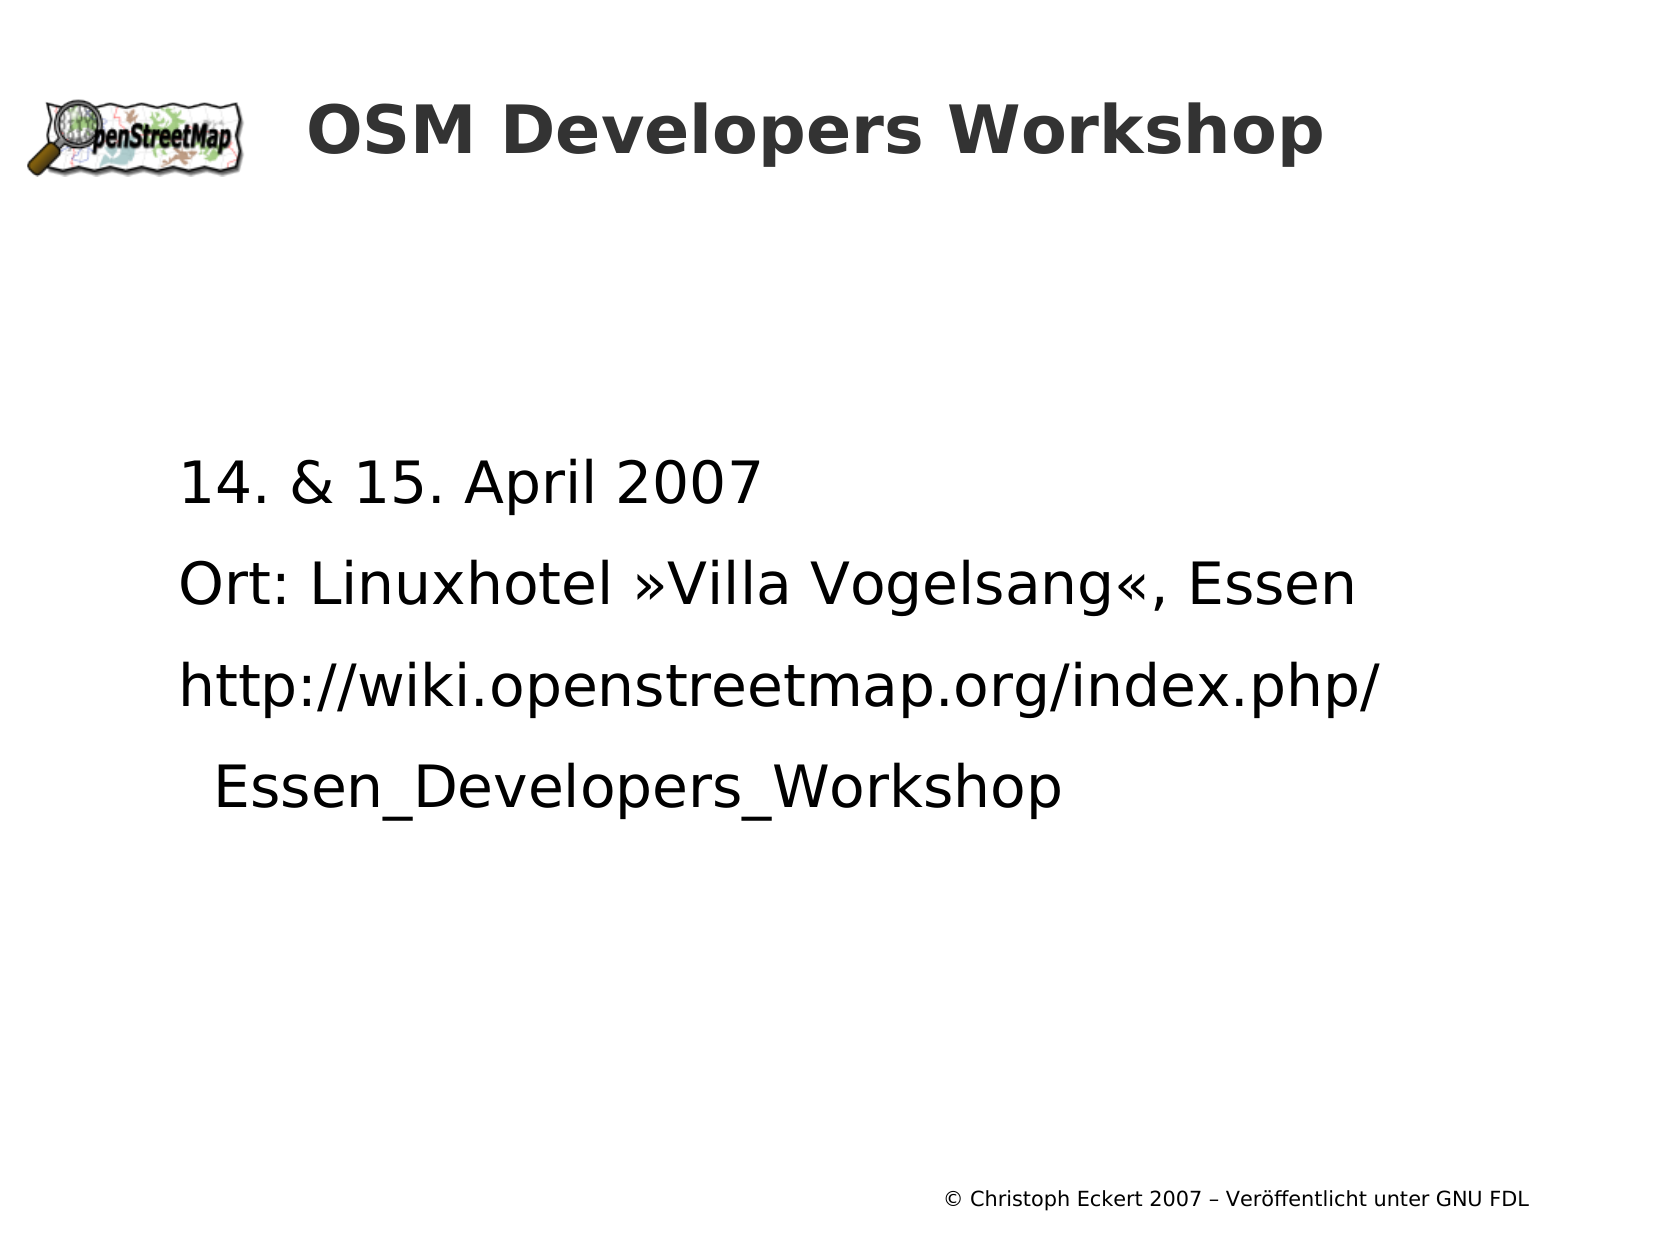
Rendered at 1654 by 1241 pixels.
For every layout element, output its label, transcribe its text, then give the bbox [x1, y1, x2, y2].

title OSM Developers Workshop [121, 91, 1534, 299]
picture [26, 98, 121, 177]
text_box 14. & 15. April 2007 Ort: Linuxhotel »Villa Vogelsang«, Essen http://wiki.openstreetmap.org/index.php/ Essen_Developers_Workshop [178, 328, 1570, 910]
